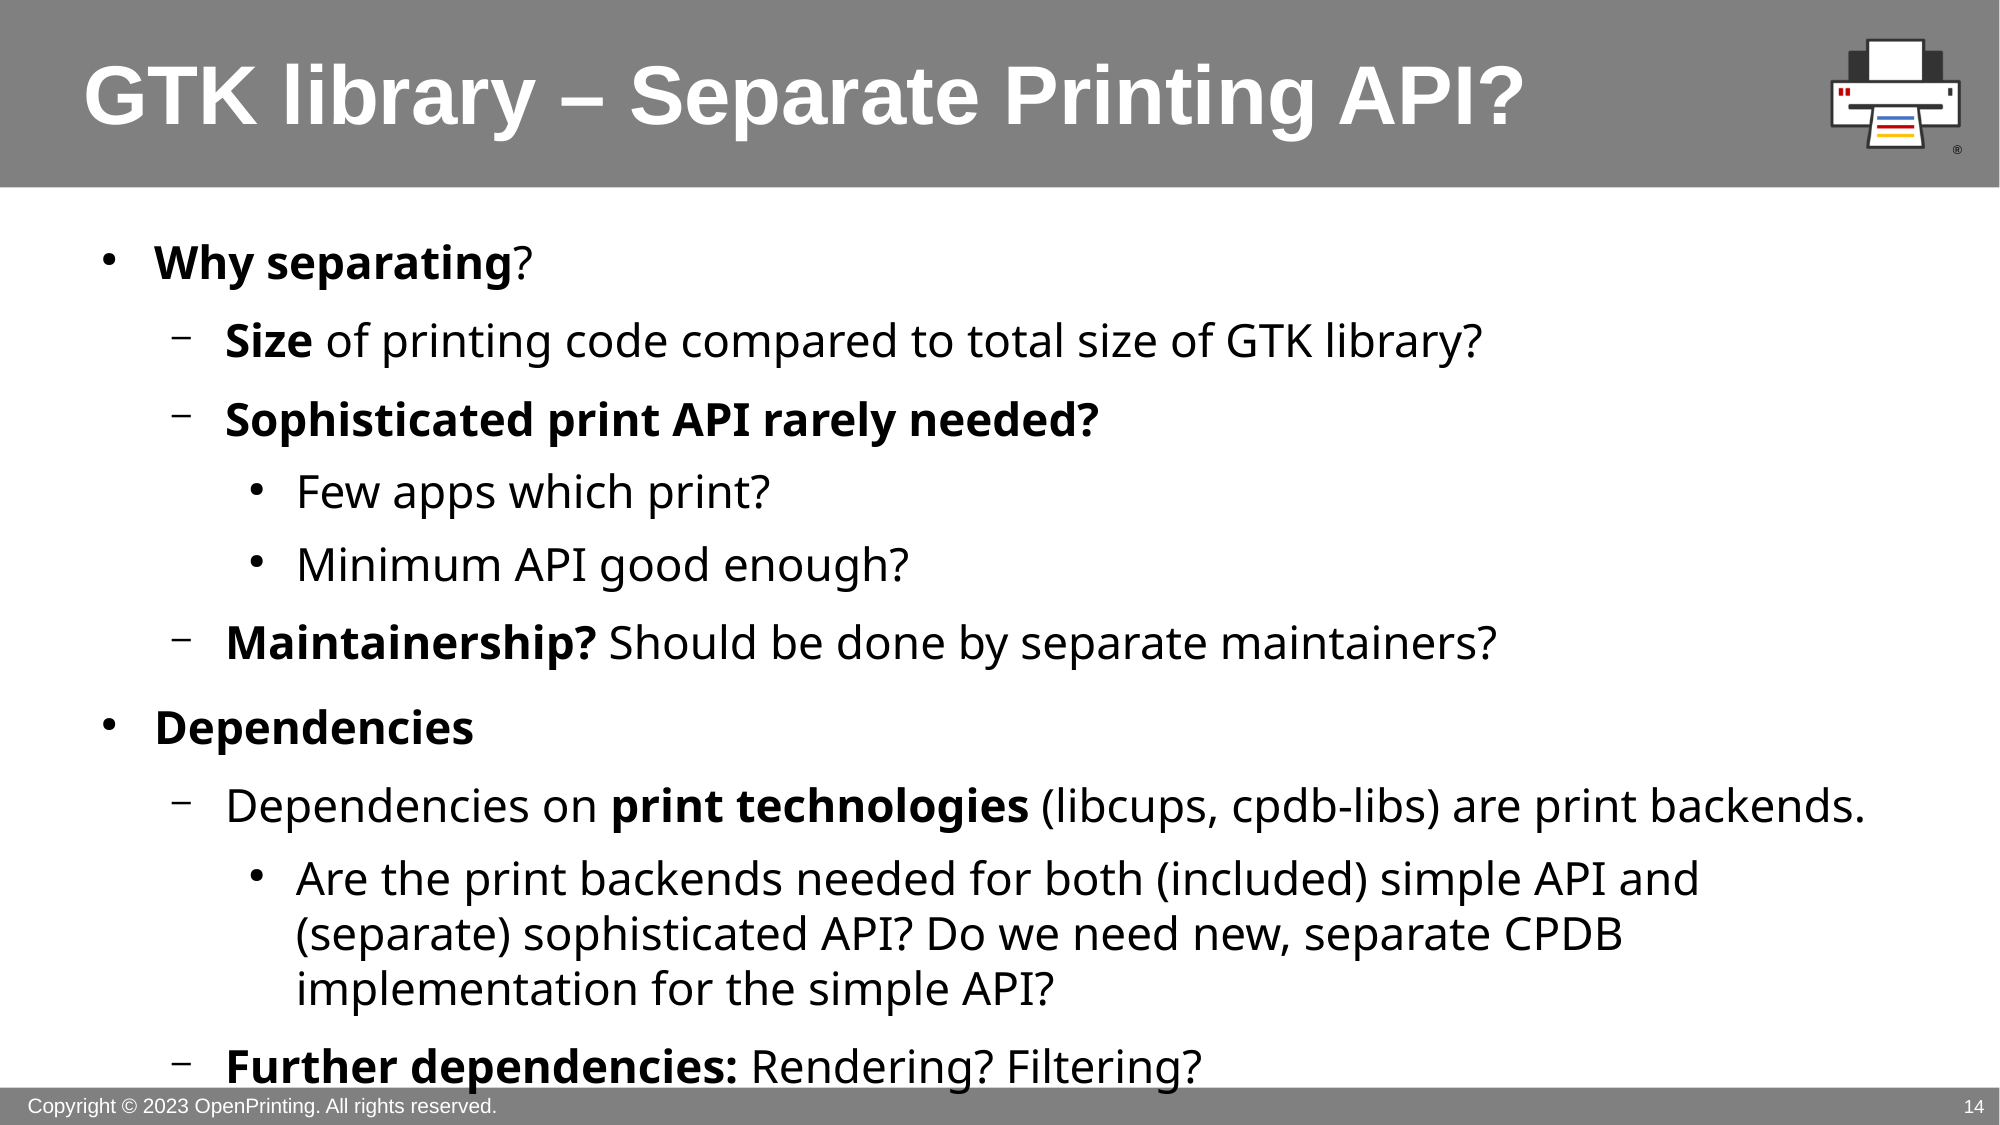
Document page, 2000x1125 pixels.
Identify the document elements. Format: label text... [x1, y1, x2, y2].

list Why separating? Size of printing code compared to total size of GTK library? Sophisticated print API rarely needed? Few apps which print? Minimum API good enough? Maintainership? Should be done by separate maintainers? Dependencies Dependencies on print technologies (libcups, cpdb-libs) are print backends. Are the print backends needed for both (included) simple API and (separate) sophisticated API? Do we need new, separate CPDB implementation for the simple API? Further dependencies: Rendering? Filtering? [75, 224, 1936, 1067]
title GTK library – Separate Printing API? [75, 7, 1786, 175]
picture [1825, 33, 1966, 154]
